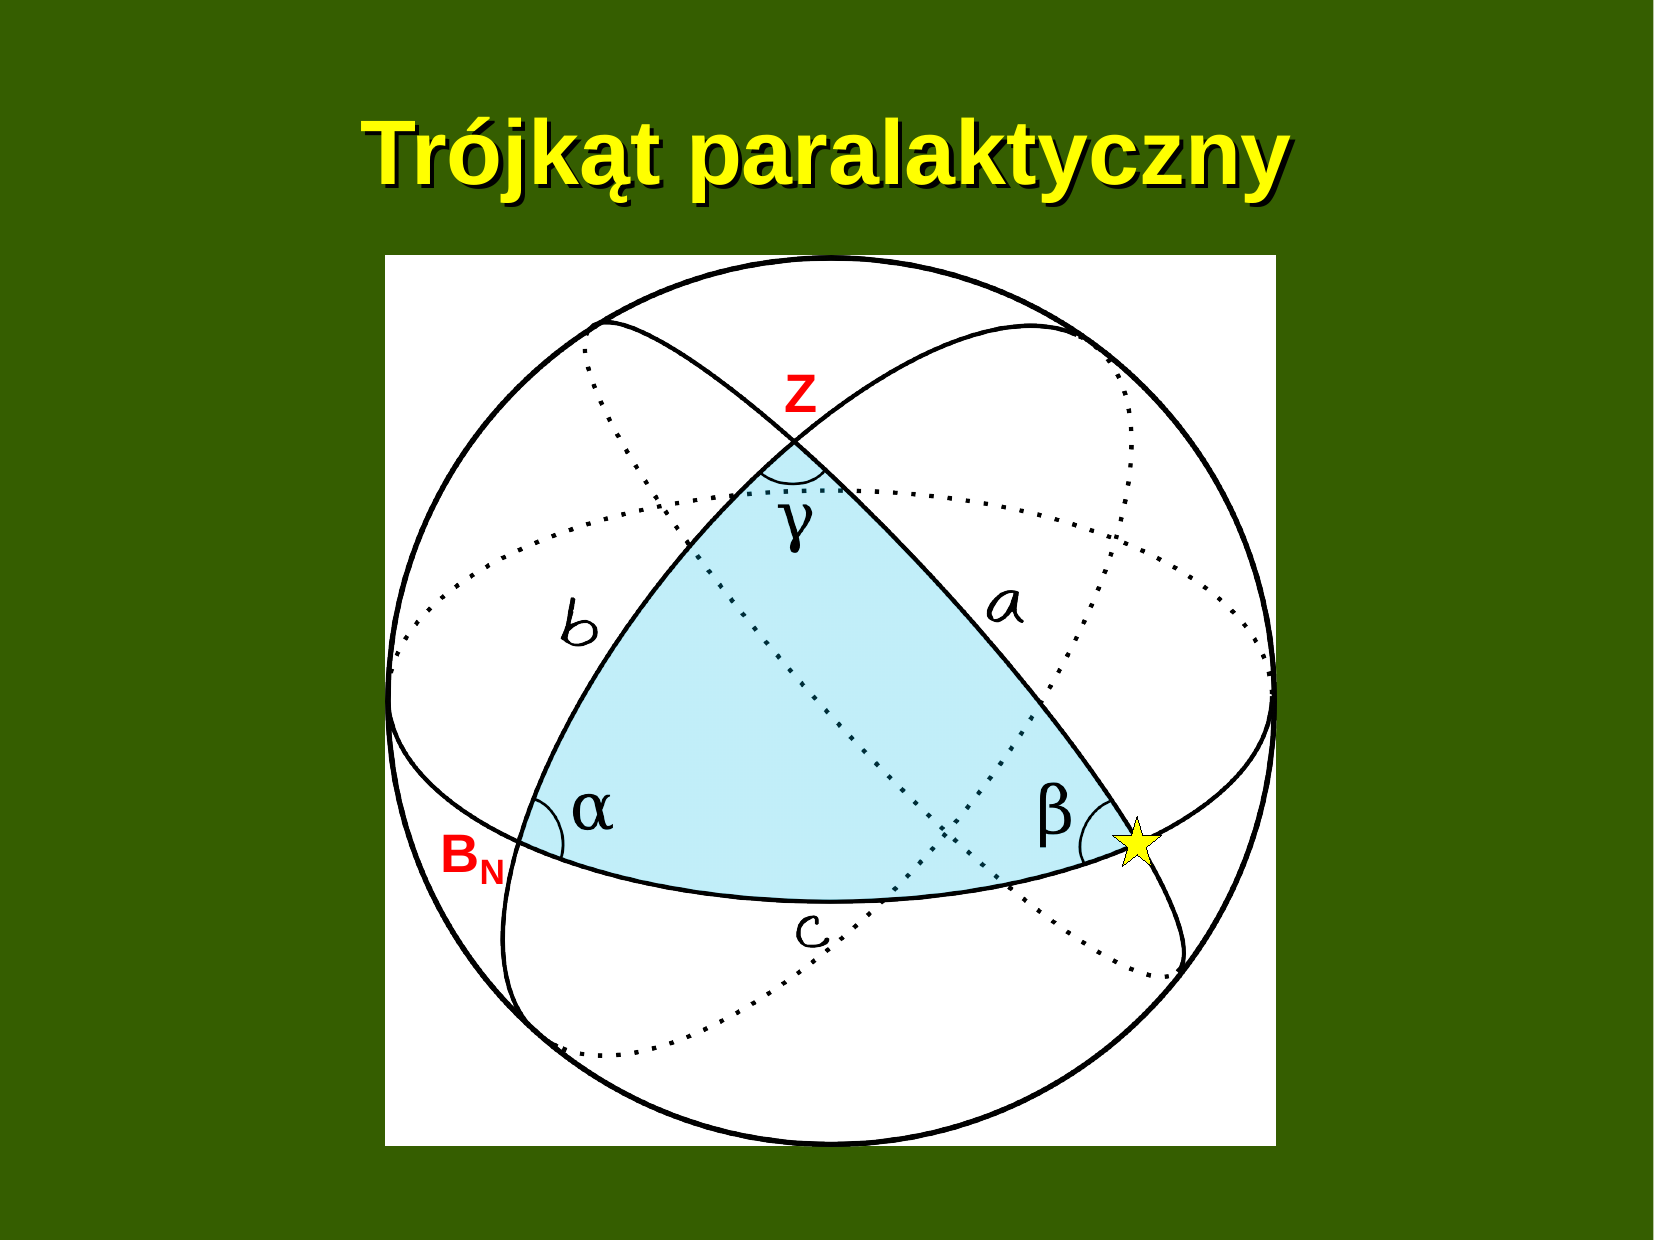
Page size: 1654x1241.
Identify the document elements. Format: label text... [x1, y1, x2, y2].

title Trójkąt paralaktyczny [82, 56, 1571, 250]
text_box [1112, 816, 1162, 867]
text_box Z [769, 356, 833, 432]
text_box BN [425, 816, 520, 900]
picture [385, 255, 1277, 1147]
